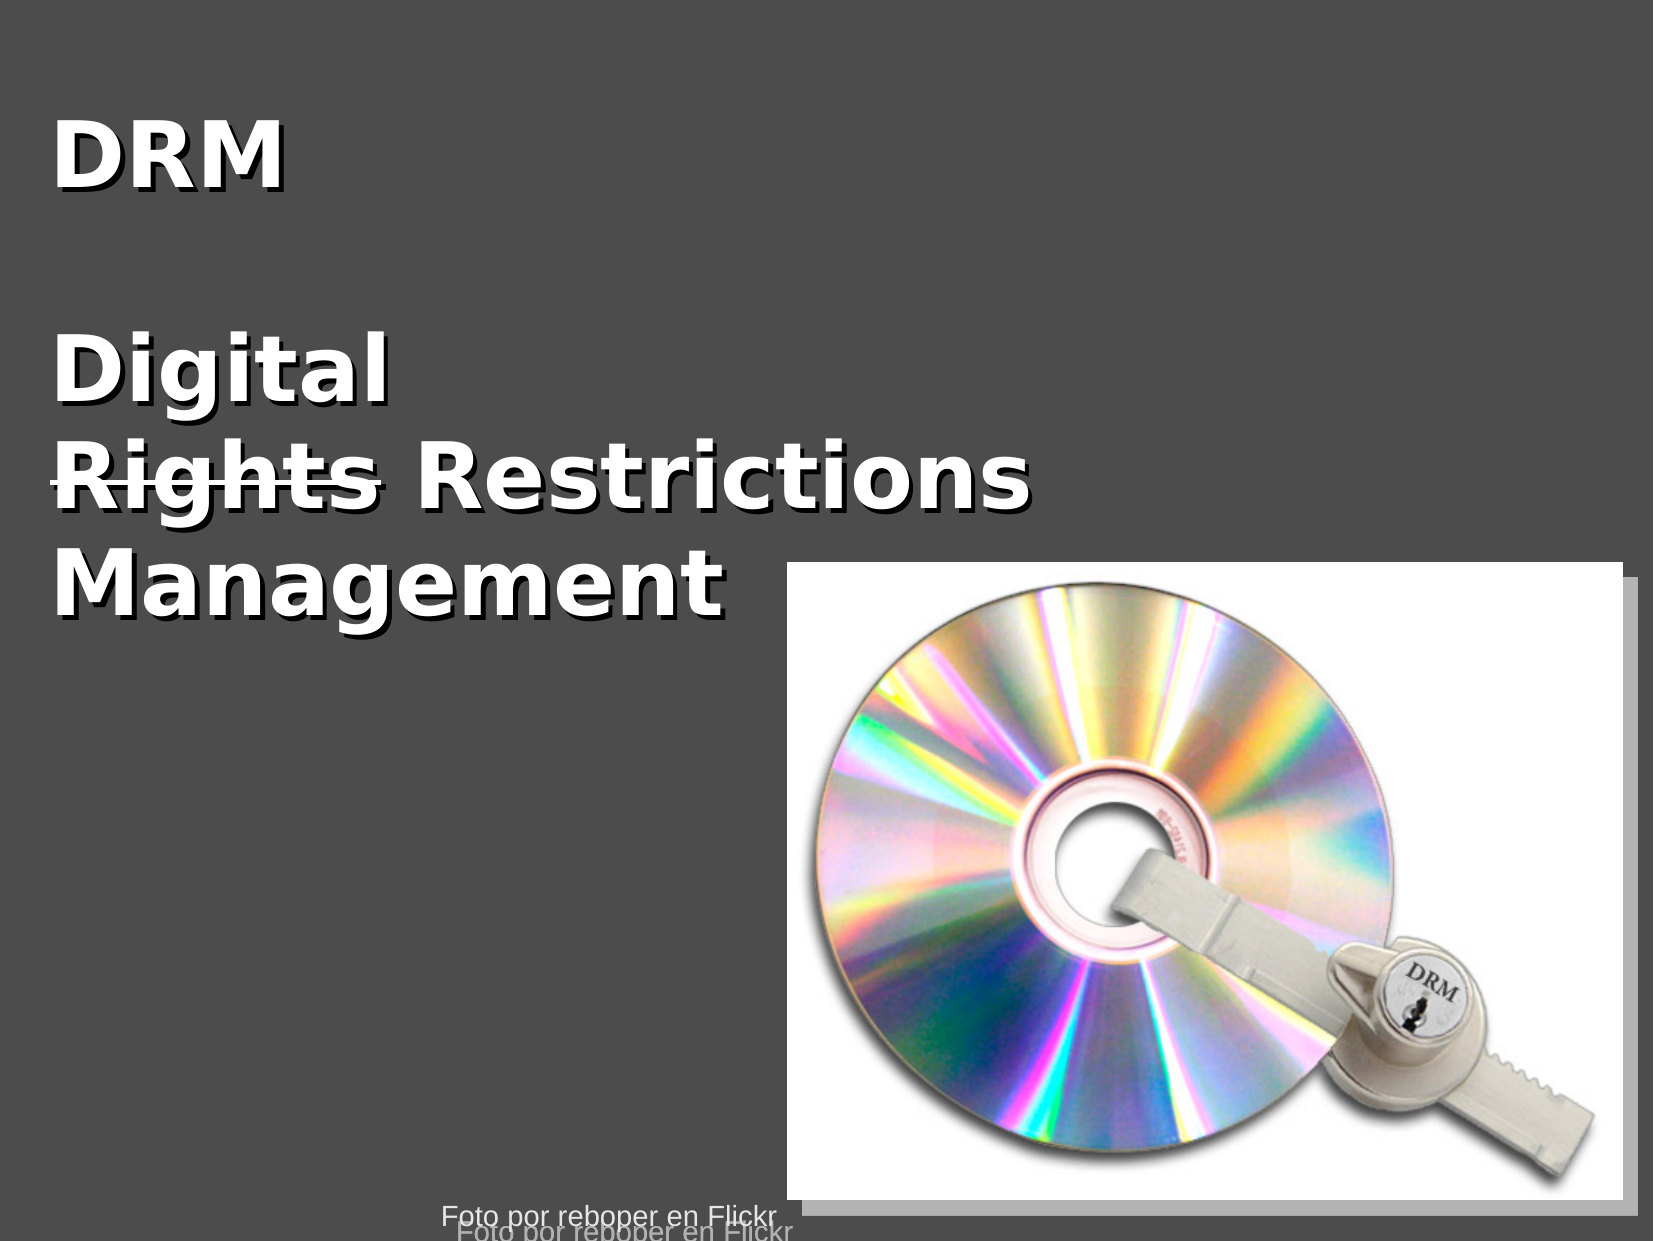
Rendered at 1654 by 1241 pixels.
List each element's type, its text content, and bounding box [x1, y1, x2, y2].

text_box Foto por reboper en Flickr [426, 1192, 881, 1241]
picture [787, 562, 1623, 1201]
title DRM Digital Rights Restrictions Management [49, 102, 1538, 638]
